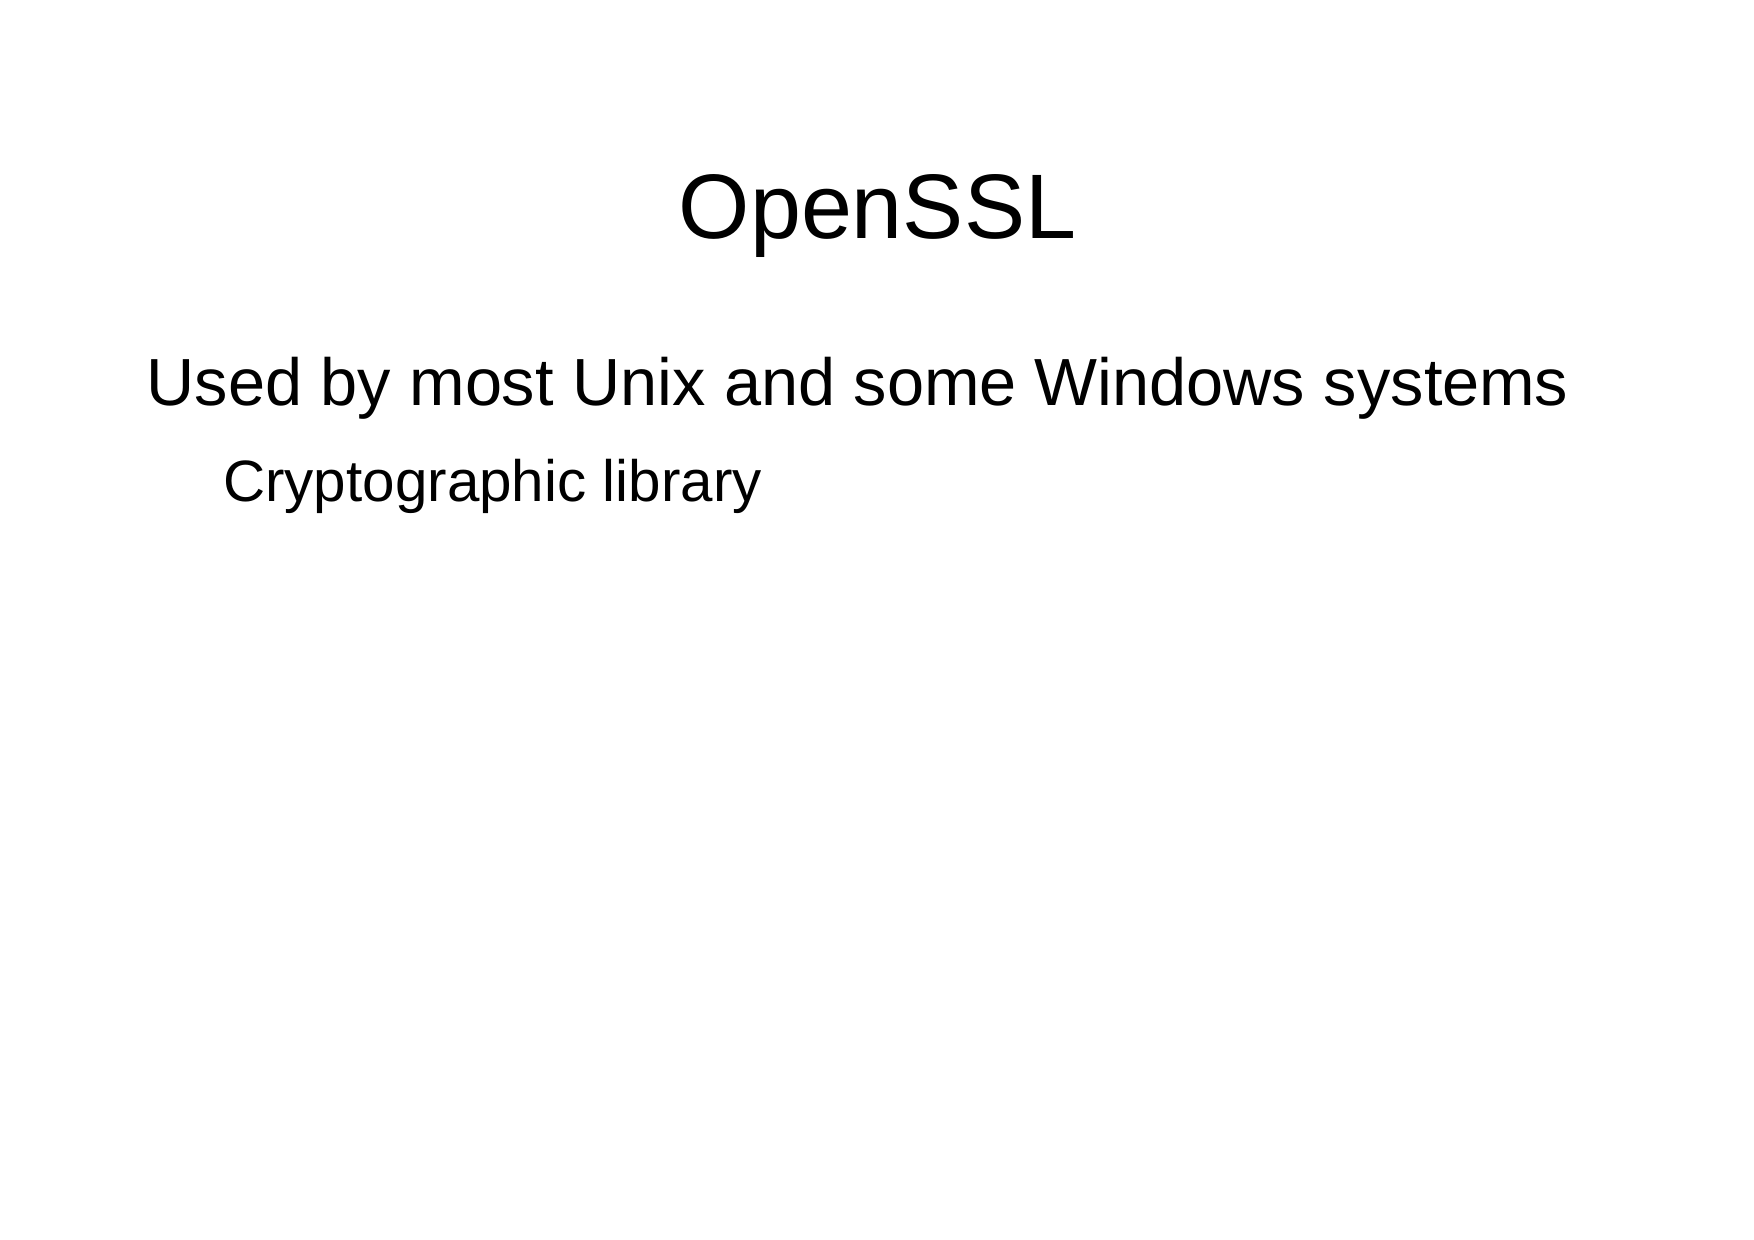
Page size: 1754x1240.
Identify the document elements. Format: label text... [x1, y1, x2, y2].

title OpenSSL [128, 102, 1627, 310]
list Used by most Unix and some Windows systems Cryptographic library [128, 344, 1627, 1126]
